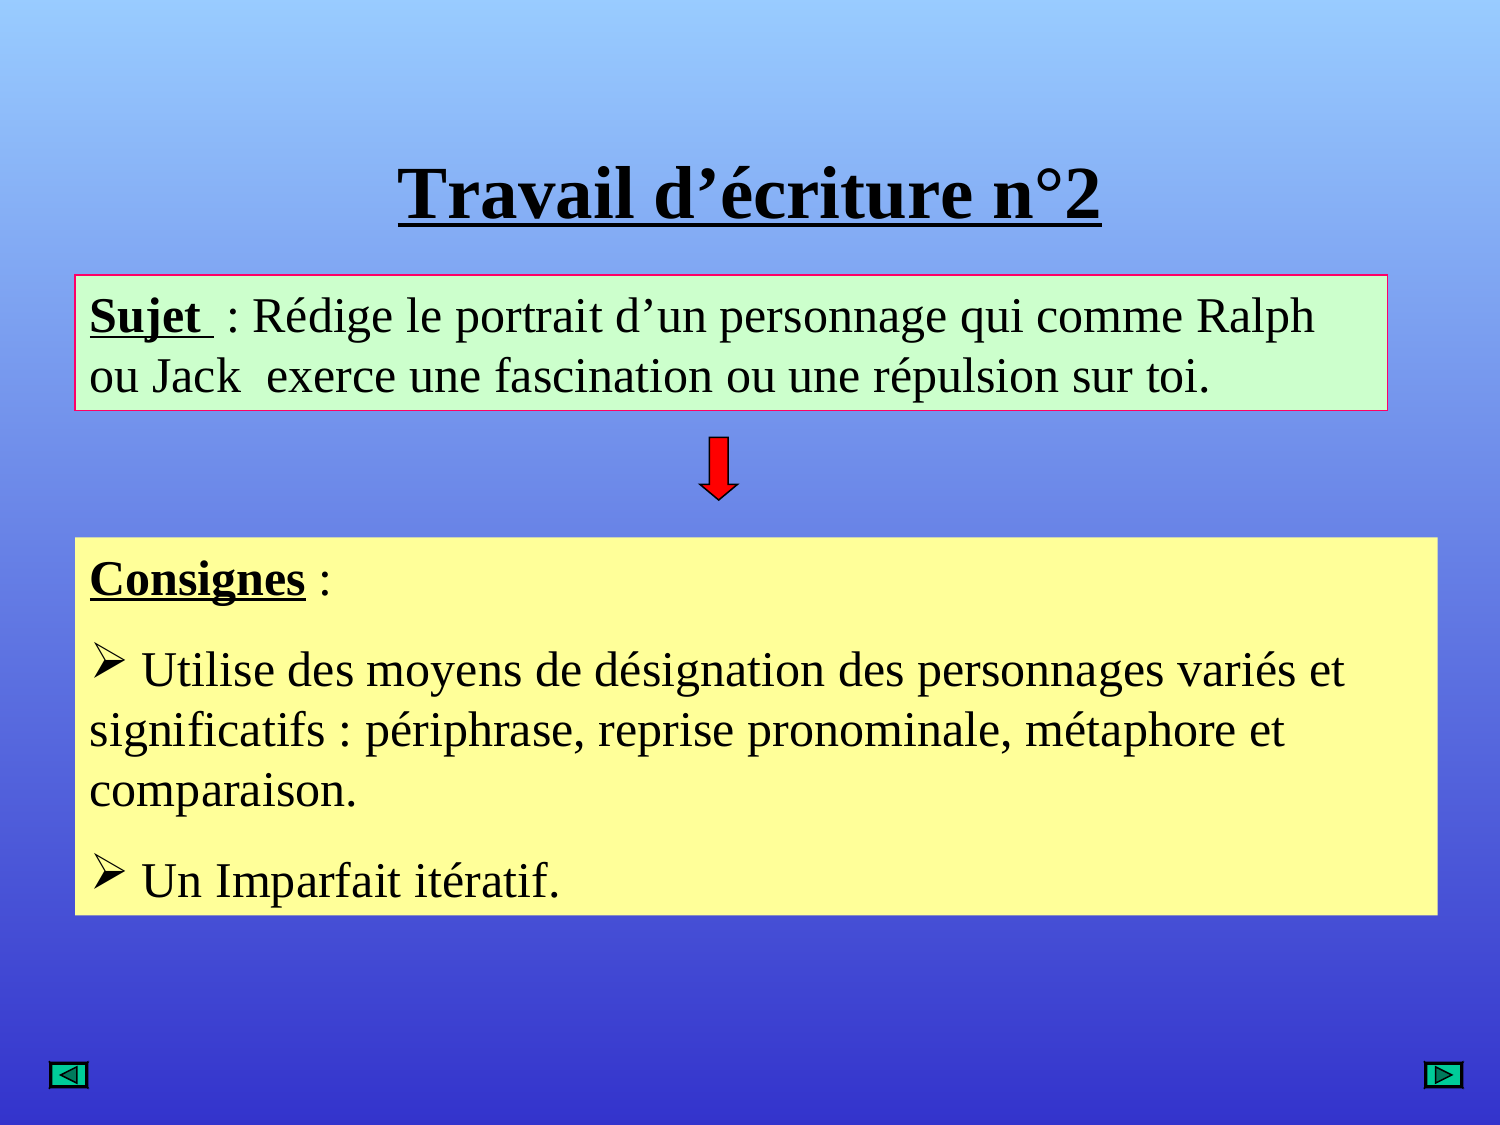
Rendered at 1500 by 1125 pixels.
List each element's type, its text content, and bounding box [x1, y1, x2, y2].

text_box [51, 1062, 88, 1088]
text_box Sujet : Rédige le portrait d’un personnage qui comme Ralph ou Jack exerce une fascination ou une répulsion sur toi. [74, 274, 1388, 411]
text_box [1426, 1062, 1463, 1088]
title Travail d’écriture n°2 [112, 99, 1388, 274]
text_box [699, 437, 738, 501]
text_box Consignes : Utilise des moyens de désignation des personnages variés et significatifs : périphrase, reprise pronominale, métaphore et comparaison. Un Imparfait itératif. [75, 537, 1438, 916]
